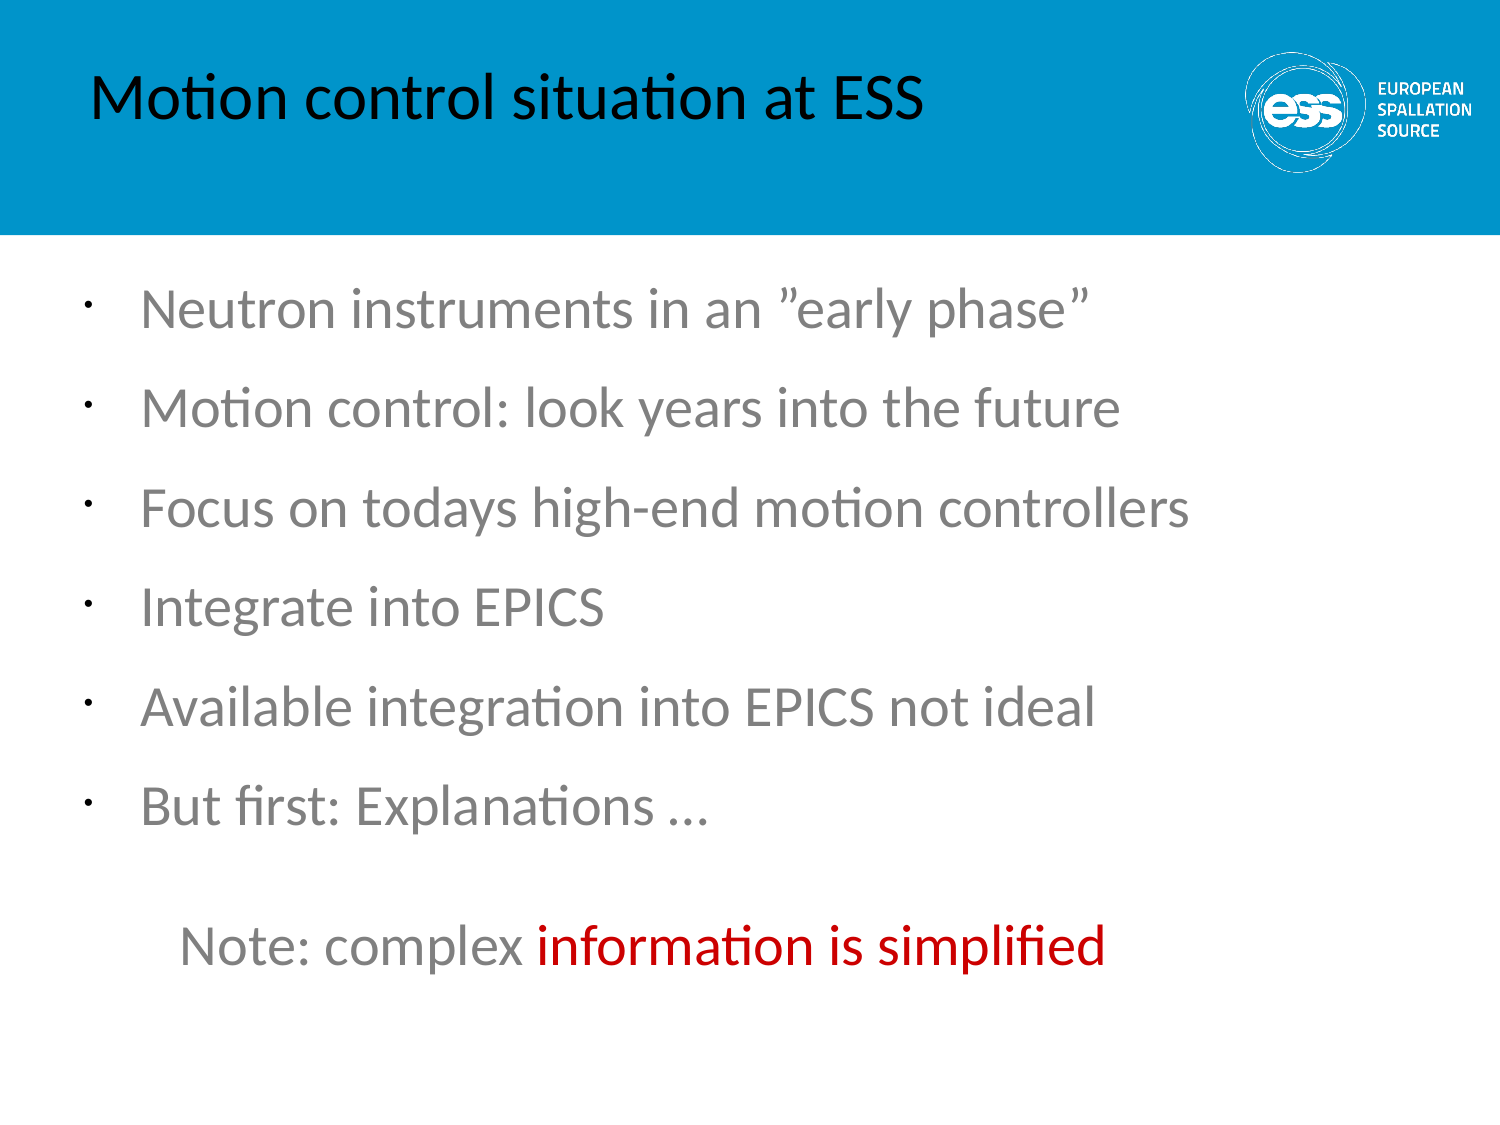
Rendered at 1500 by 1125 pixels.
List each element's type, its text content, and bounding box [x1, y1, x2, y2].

picture [1443, 86, 1450, 93]
picture [1379, 83, 1385, 94]
picture [1422, 125, 1428, 134]
list Neutron instruments in an ”early phase” Motion control: look years into the future Focus on todays high-end motion controllers Integrate into EPICS Available integration into EPICS not ideal But first: Explanations … Note: complex information is simplified [69, 262, 1420, 1081]
picture [1436, 104, 1444, 115]
picture [1264, 94, 1342, 127]
picture [1400, 83, 1407, 94]
picture [1389, 104, 1393, 115]
picture [1432, 125, 1438, 136]
picture [1409, 104, 1415, 115]
picture [1423, 83, 1430, 94]
picture [1418, 104, 1423, 115]
picture [1398, 109, 1406, 115]
picture [1454, 83, 1458, 94]
title Motion control situation at ESS [75, 45, 1247, 233]
